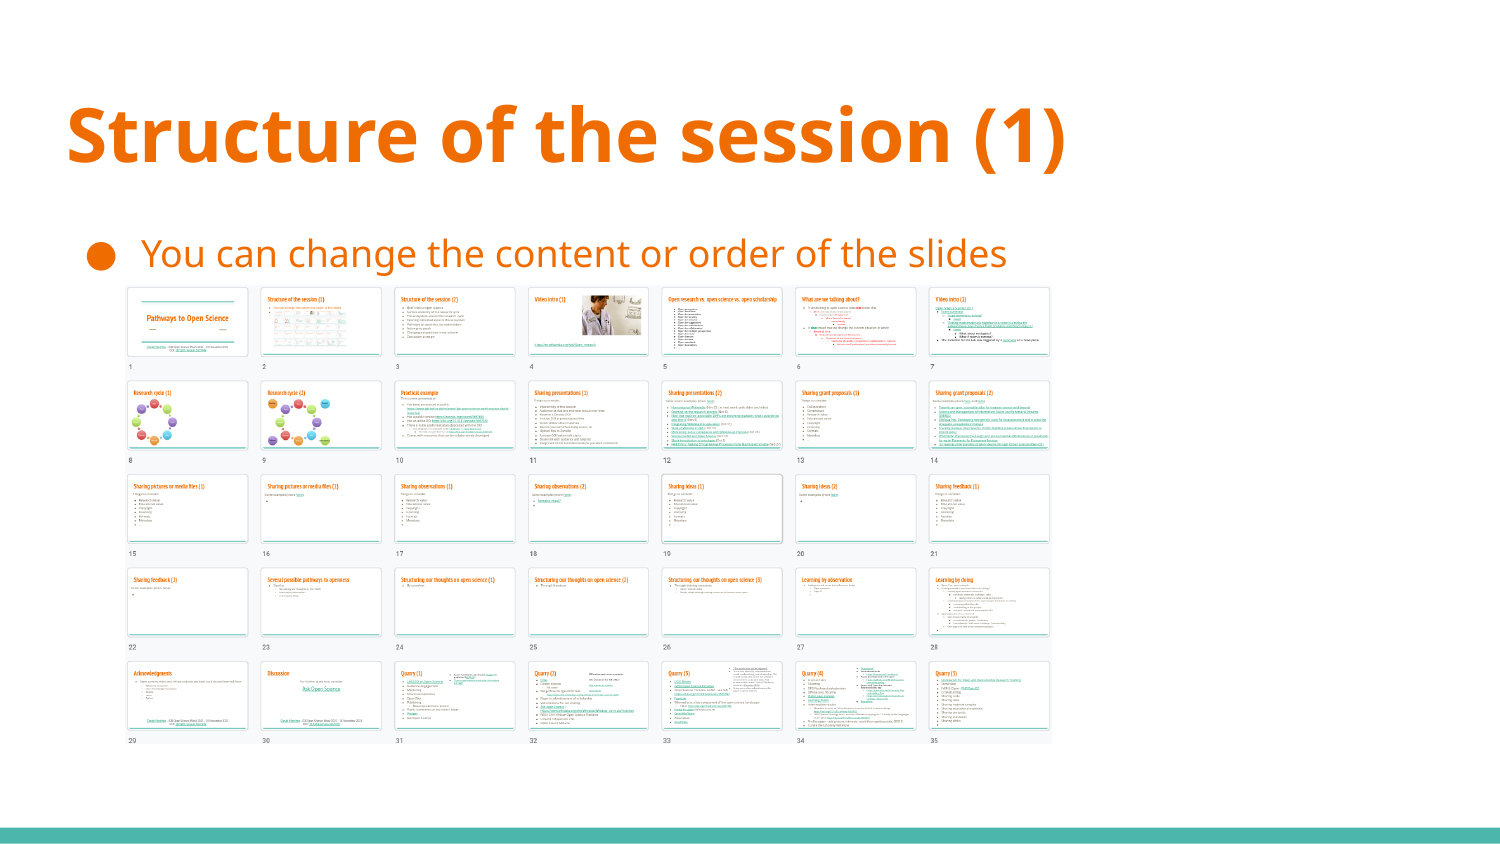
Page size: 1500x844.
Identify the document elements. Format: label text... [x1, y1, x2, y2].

list You can change the content or order of the slides [51, 207, 1449, 713]
title Structure of the session (1) [51, 72, 1449, 207]
picture [125, 285, 1052, 744]
